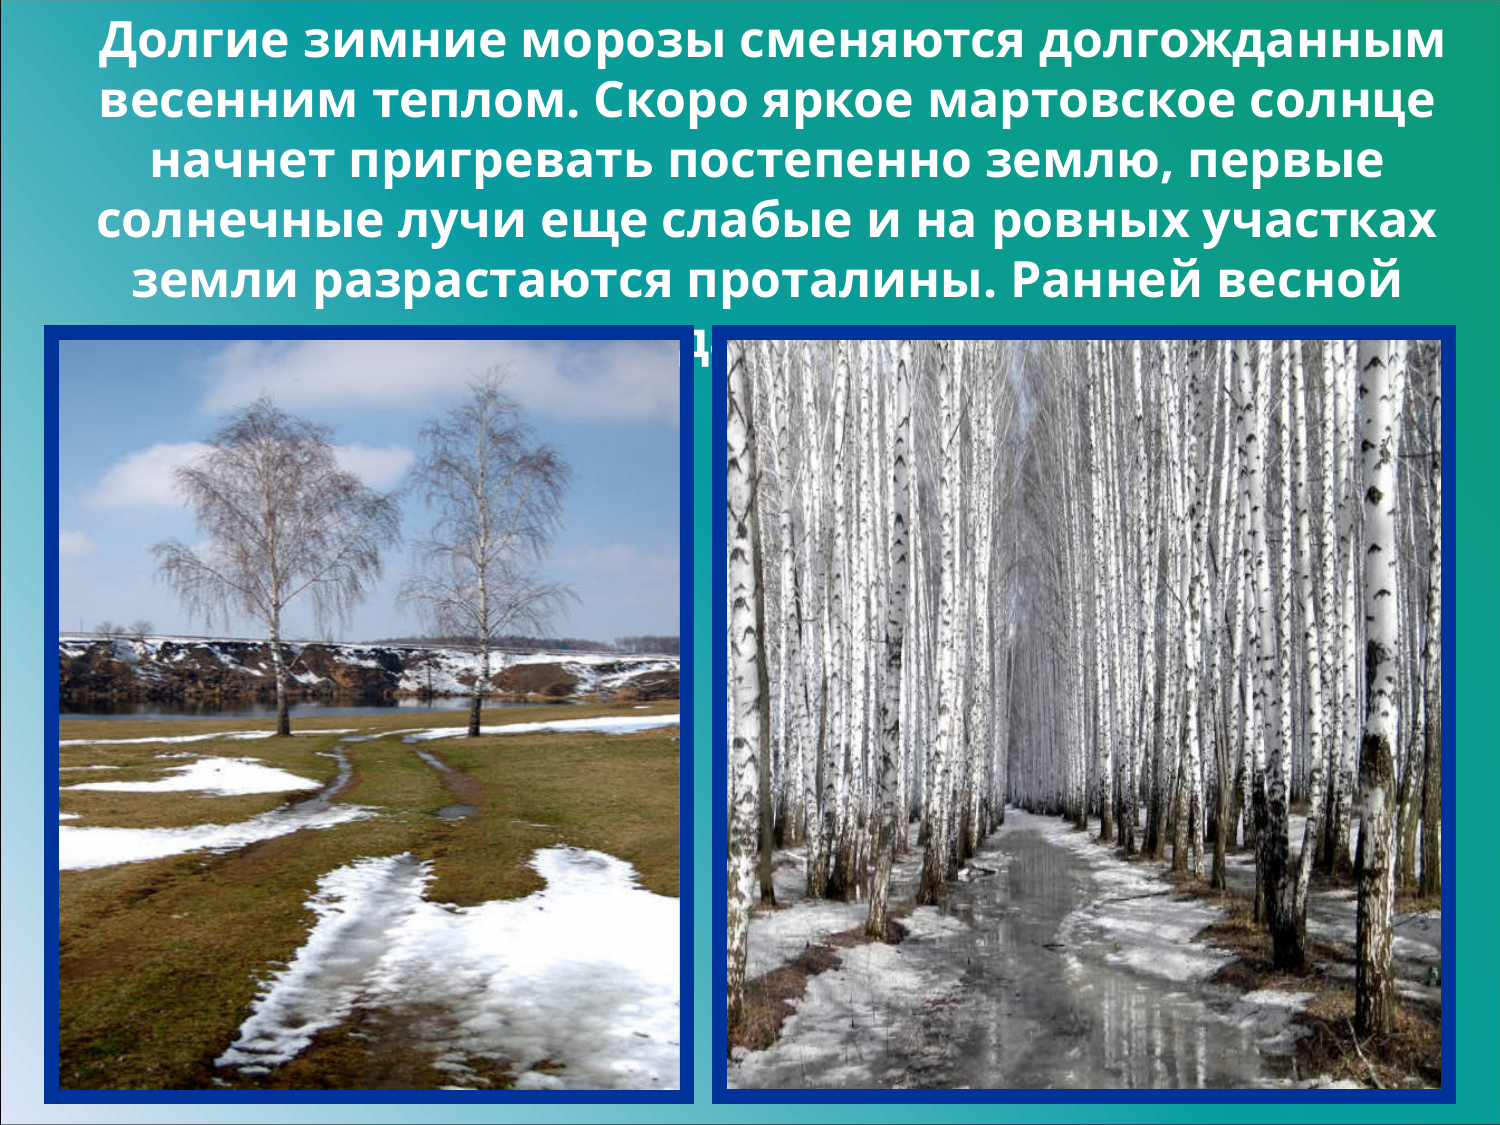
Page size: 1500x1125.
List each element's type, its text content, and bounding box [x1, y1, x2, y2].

picture [726, 339, 1442, 1090]
picture [58, 339, 680, 1090]
title Долгие зимние морозы сменяются долгожданным весенним теплом. Скоро яркое мартовское солнце начнет пригревать постепенно землю, первые солнечные лучи еще слабые и на ровных участках земли разрастаются проталины. Ранней весной природа еще спит. [35, 0, 1500, 317]
